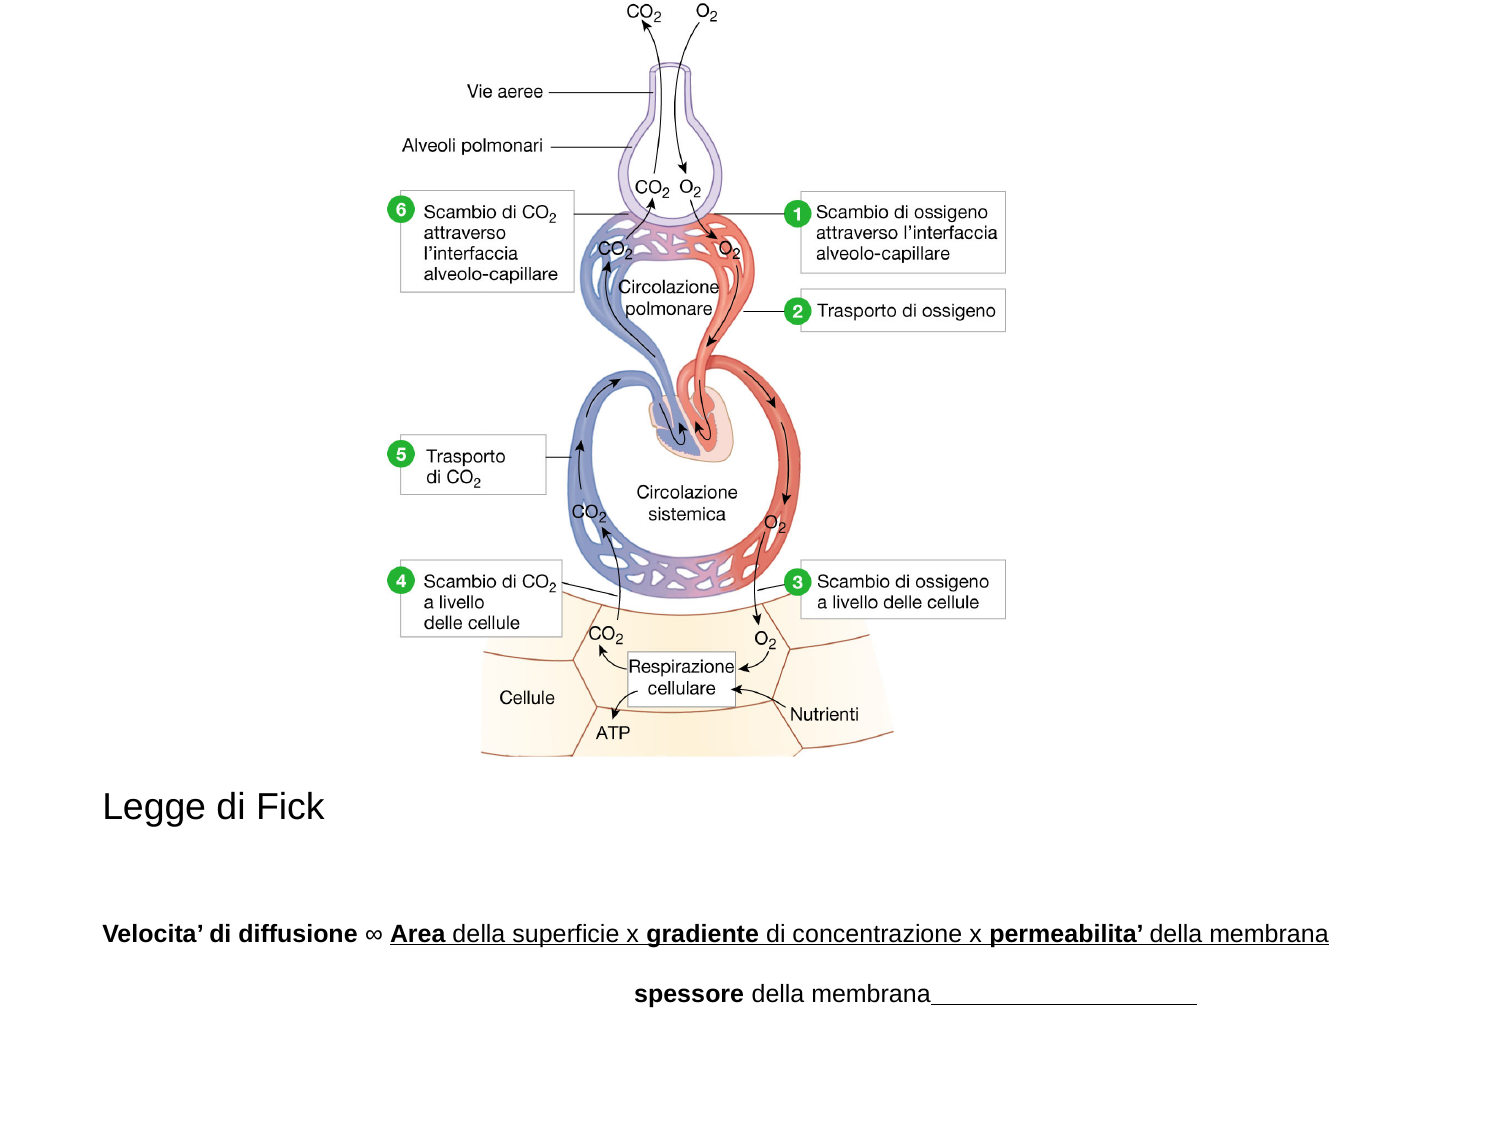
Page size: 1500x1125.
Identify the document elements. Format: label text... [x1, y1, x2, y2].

picture [387, 0, 1006, 757]
text_box Legge di Fick Velocita’ di diffusione ∞ Area della superficie x gradiente di concentrazione x permeabilita’ della membrana spessore della membrana [87, 774, 1450, 1015]
